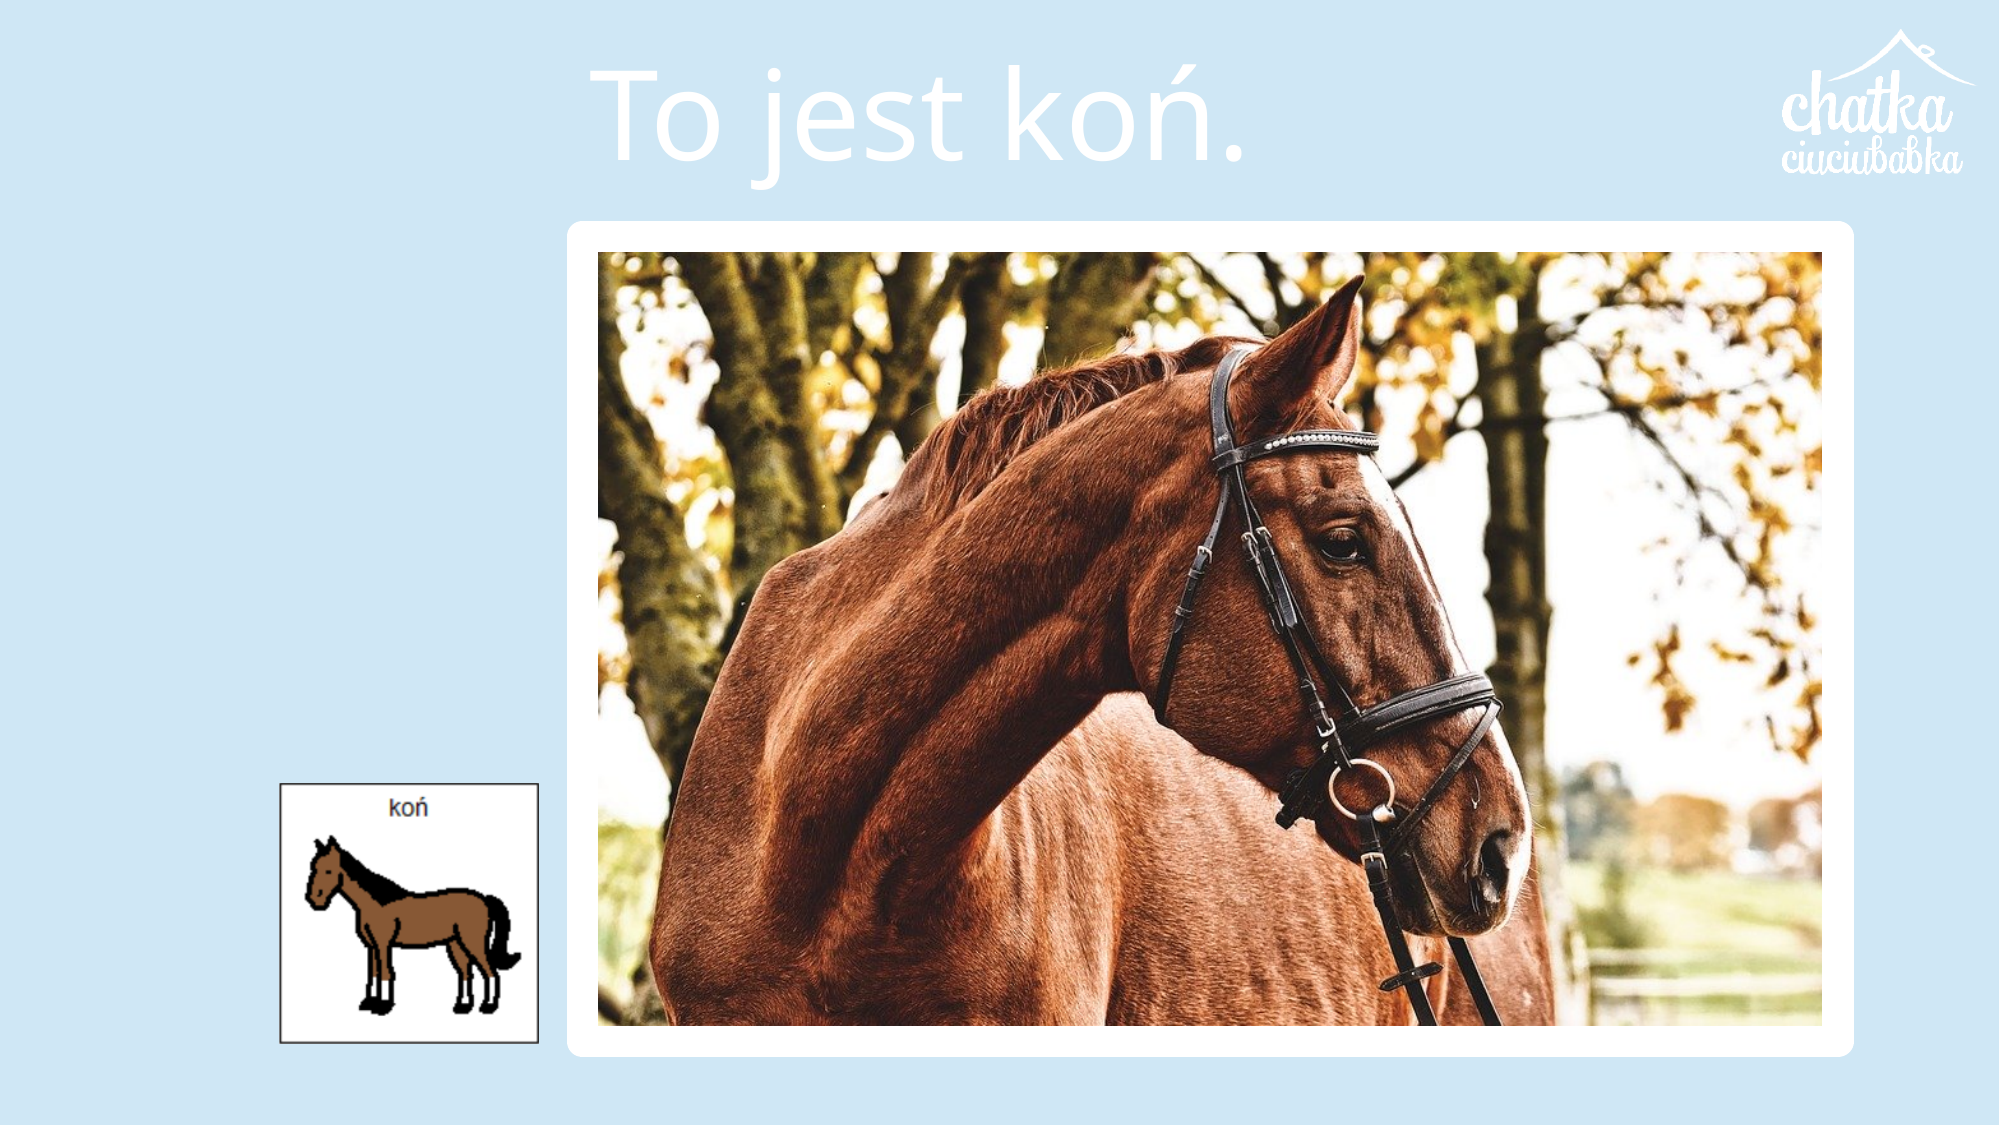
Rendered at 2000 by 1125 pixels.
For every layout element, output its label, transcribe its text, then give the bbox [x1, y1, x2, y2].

picture [598, 251, 1823, 1026]
picture [1755, 5, 1991, 241]
picture [279, 783, 539, 1044]
text_box To jest koń. [574, 45, 1668, 196]
